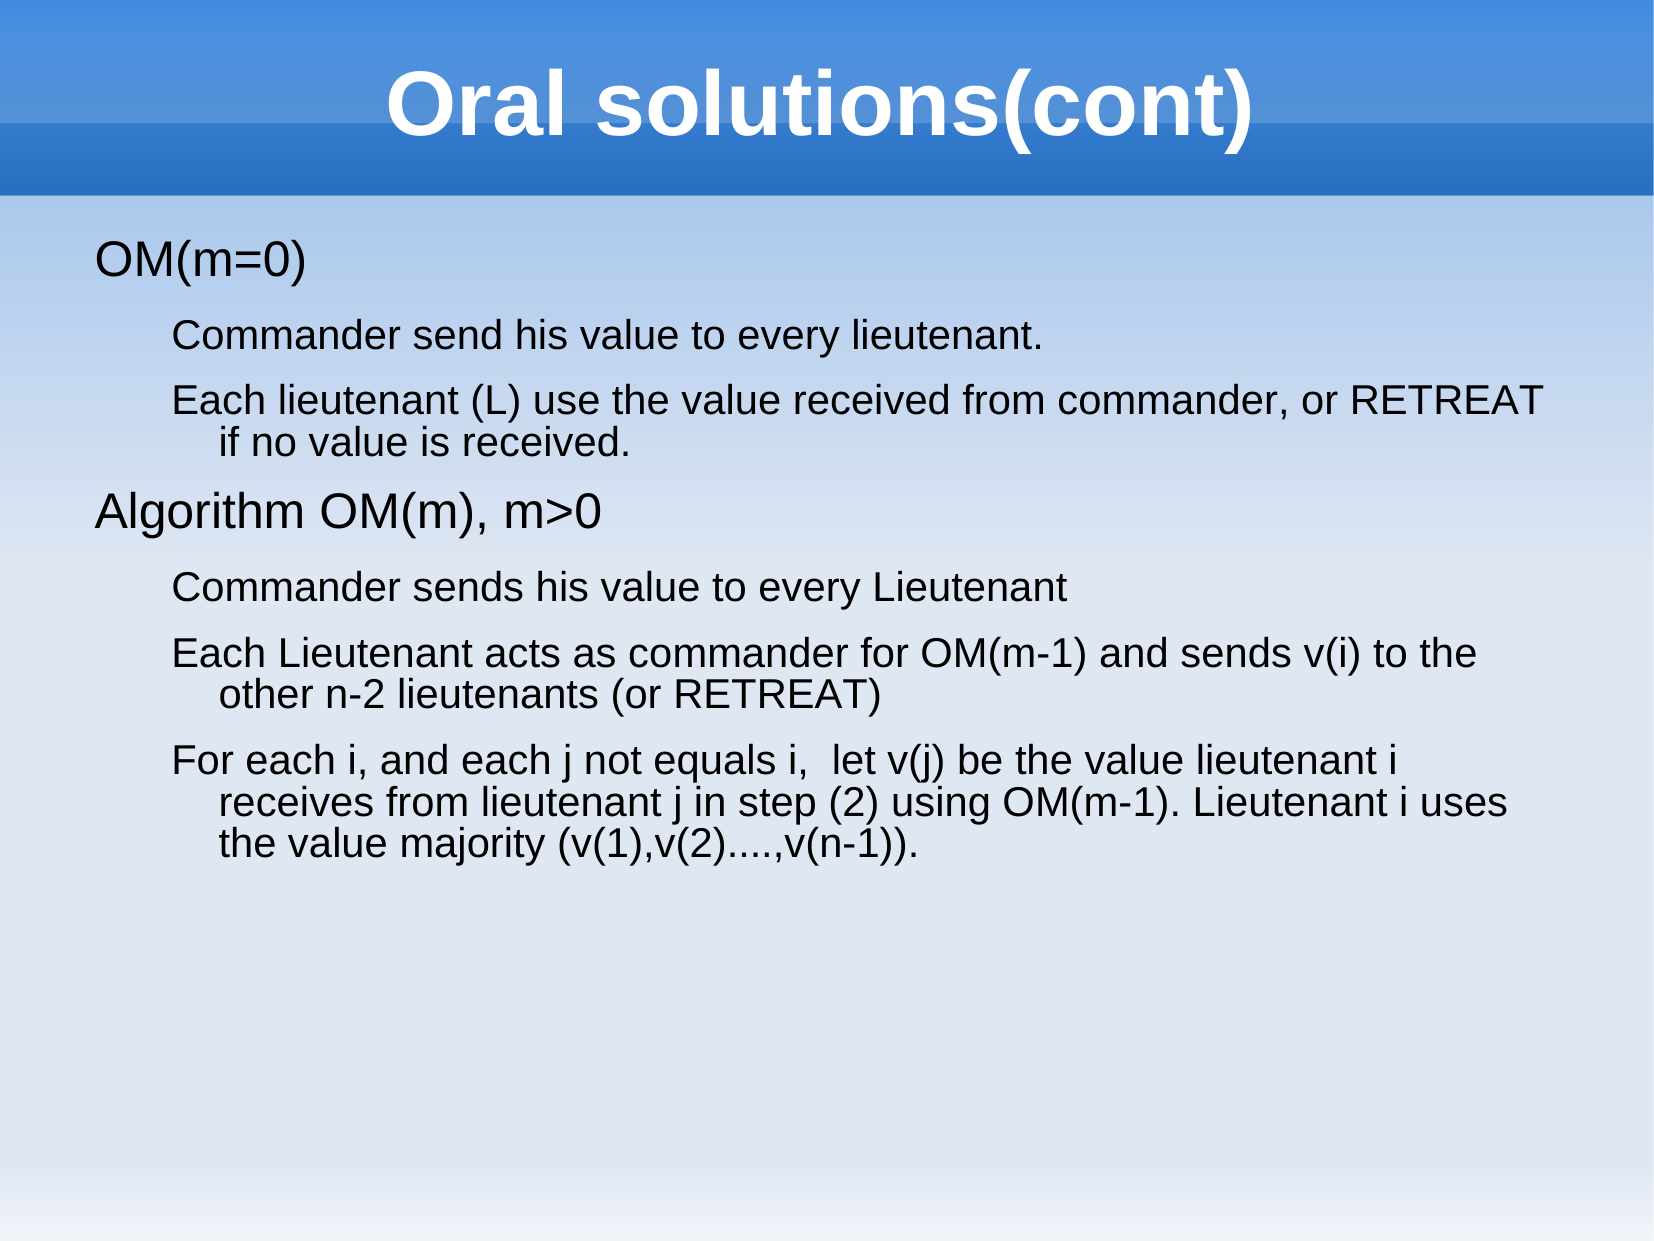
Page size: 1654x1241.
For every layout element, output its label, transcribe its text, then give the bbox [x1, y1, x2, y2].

title Oral solutions(cont) [76, 7, 1565, 200]
picture [0, 0, 1654, 1241]
list OM(m=0) Commander send his value to every lieutenant. Each lieutenant (L) use the value received from commander, or RETREAT if no value is received. Algorithm OM(m), m>0 Commander sends his value to every Lieutenant Each Lieutenant acts as commander for OM(m-1) and sends v(i) to the other n-2 lieutenants (or RETREAT) For each i, and each j not equals i, let v(j) be the value lieutenant i receives from lieutenant j in step (2) using OM(m-1). Lieutenant i uses the value majority (v(1),v(2)....,v(n-1)). [76, 236, 1565, 1182]
